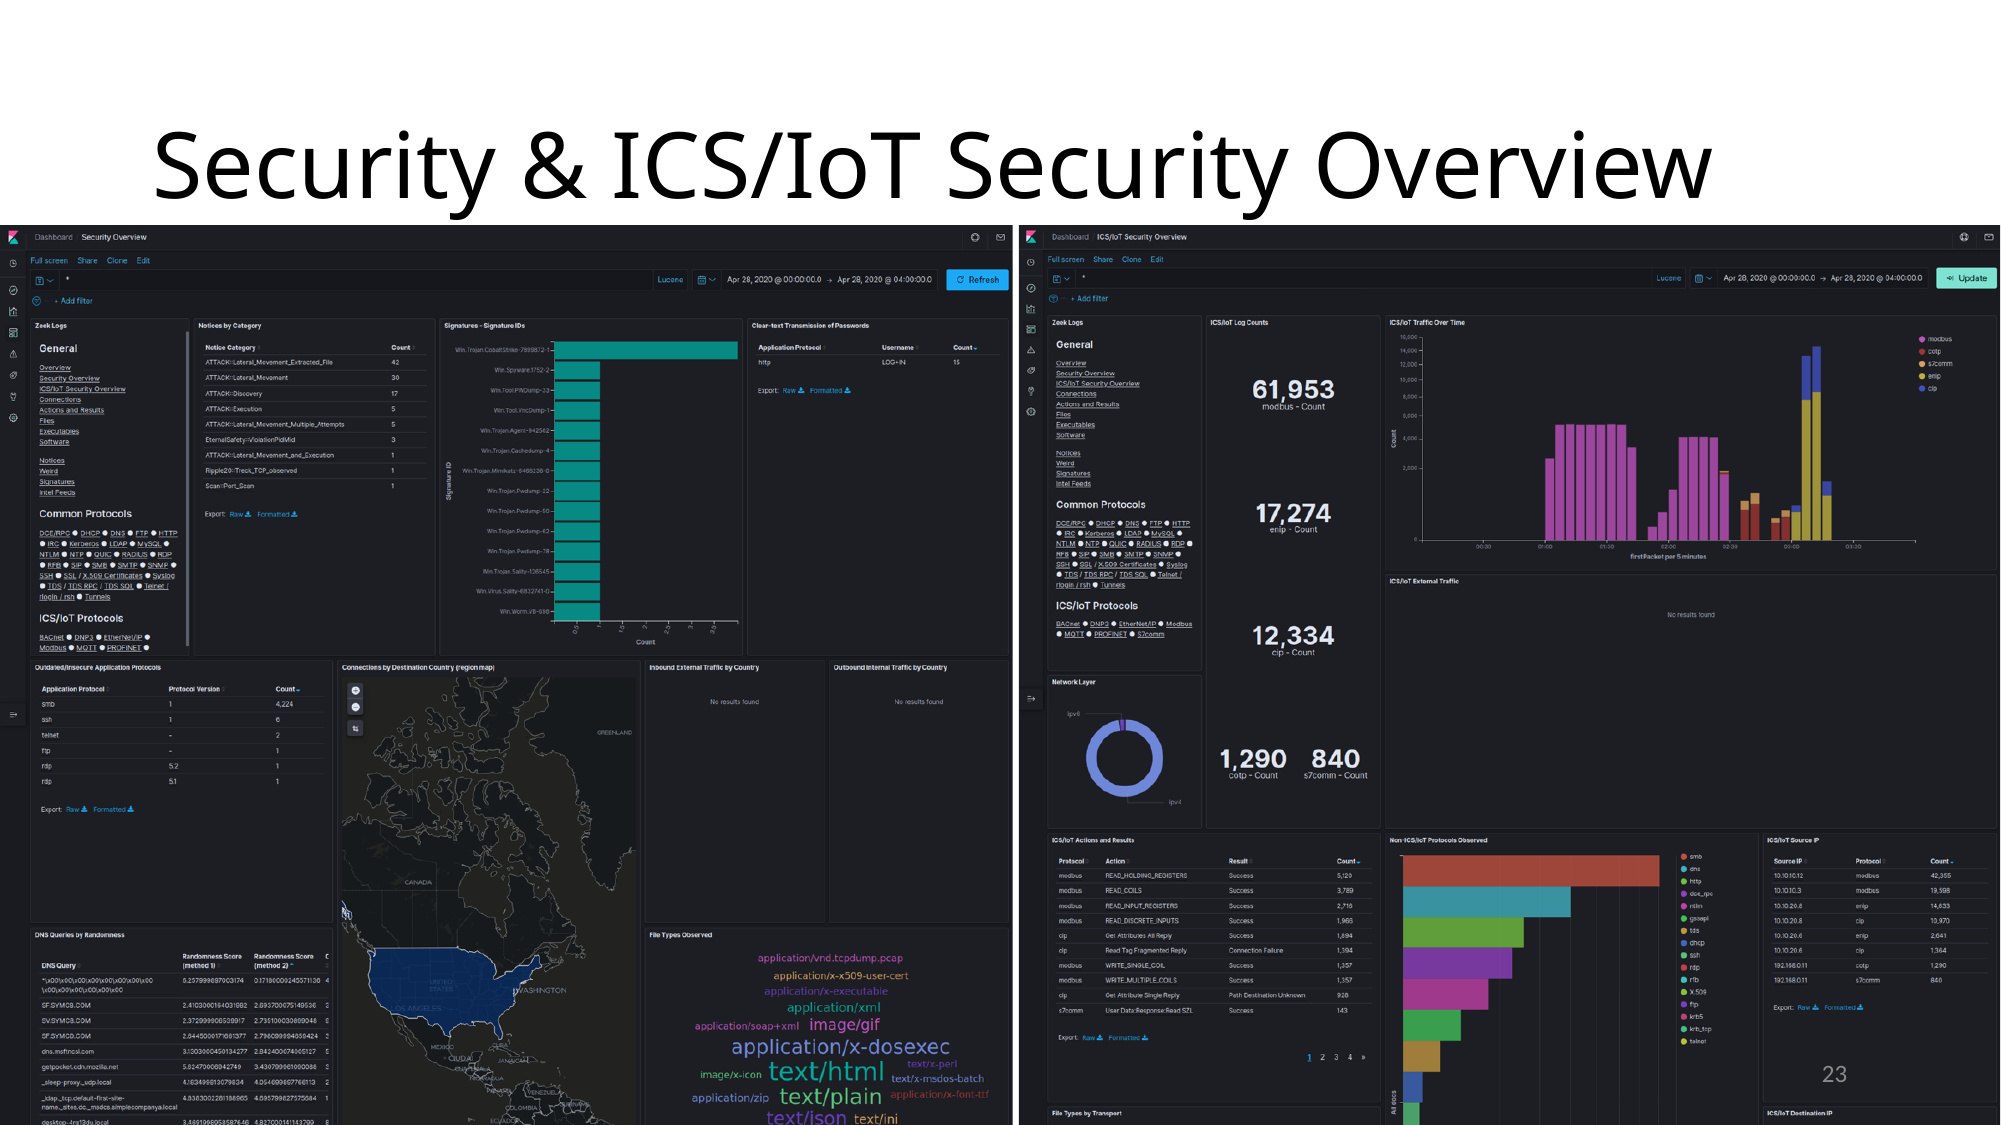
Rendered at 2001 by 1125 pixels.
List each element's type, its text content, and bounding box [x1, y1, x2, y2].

picture [1018, 224, 2001, 1125]
slide_number <number> [1412, 1042, 1863, 1103]
picture [0, 224, 1013, 1125]
title Security & ICS/IoT Security Overview [137, 59, 1863, 278]
